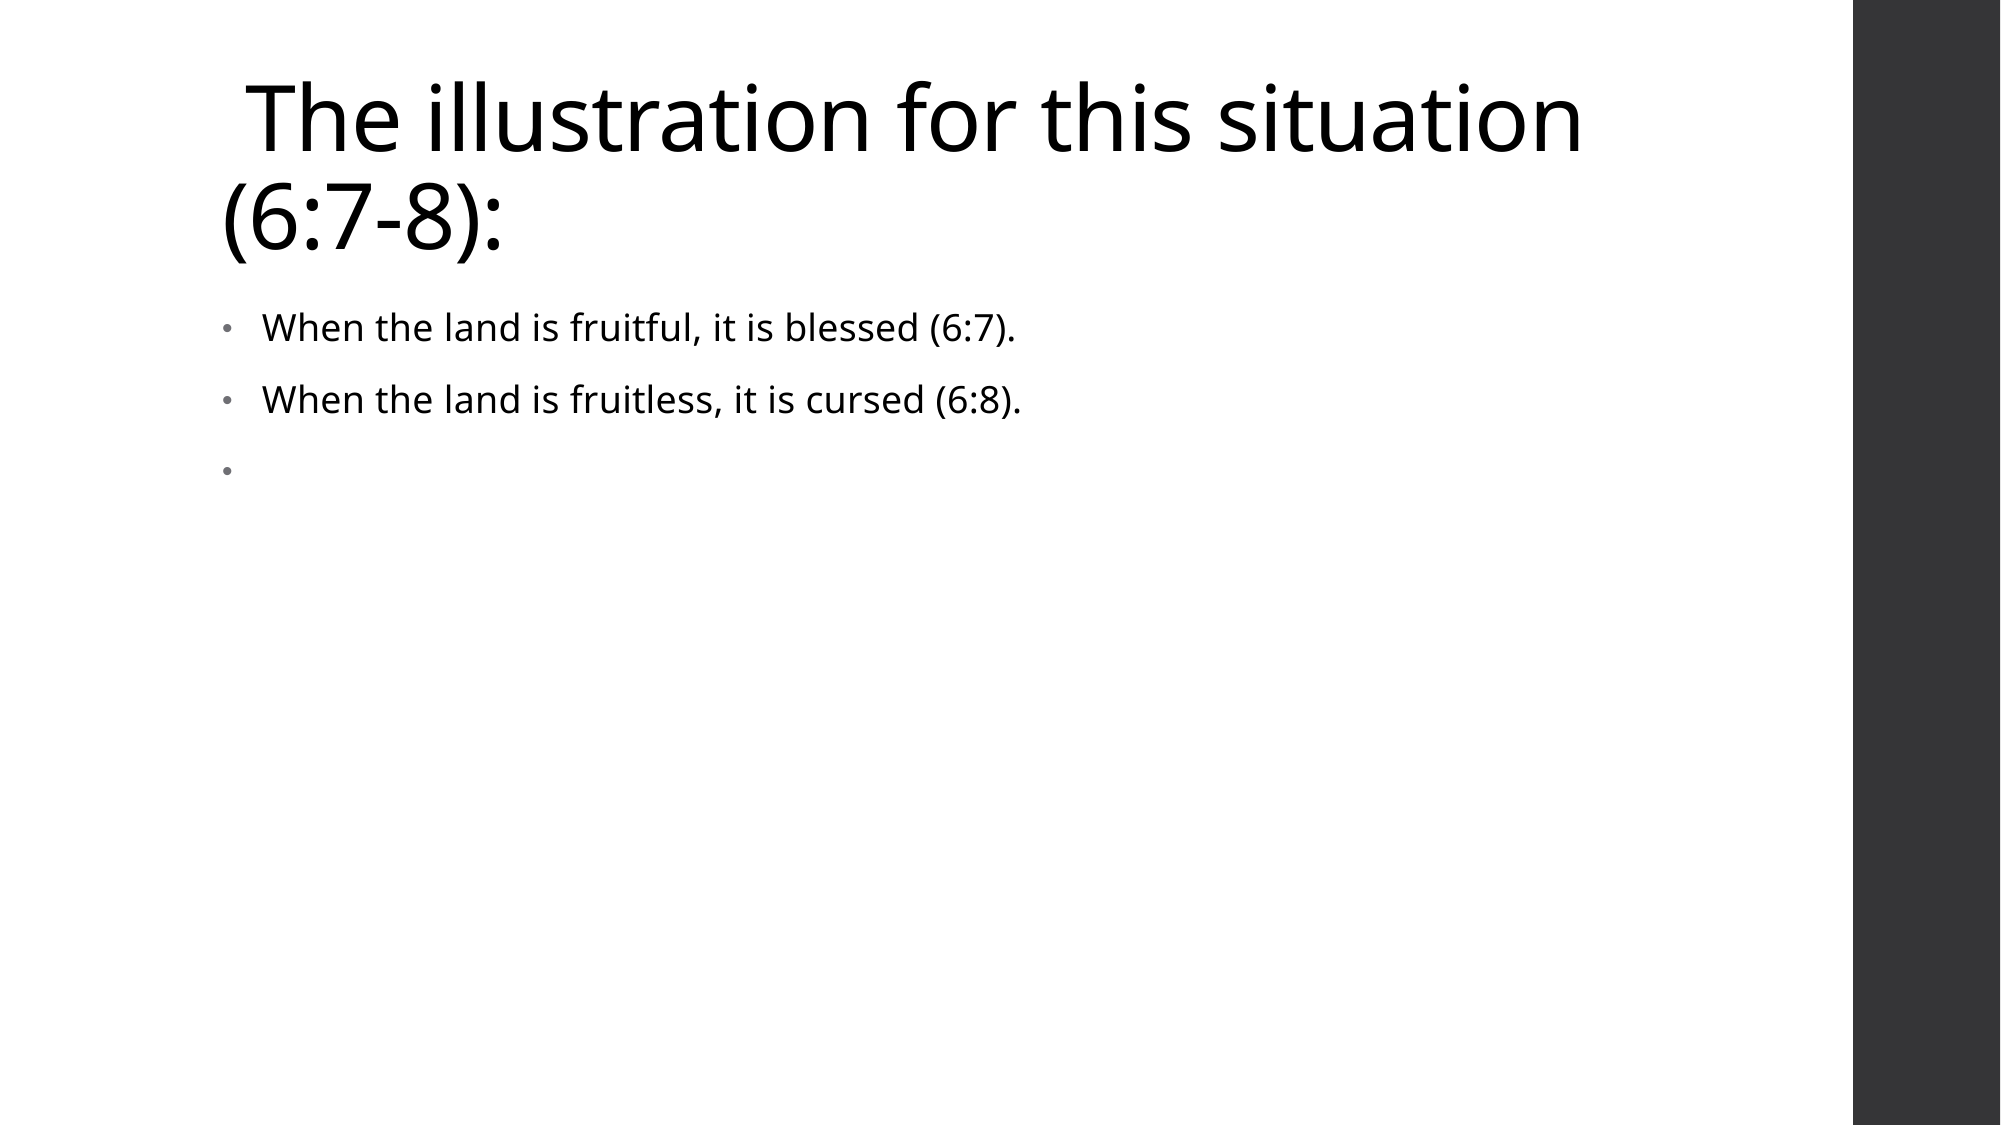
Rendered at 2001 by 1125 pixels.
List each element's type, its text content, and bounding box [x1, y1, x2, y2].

list When the land is fruitful, it is blessed (6:7). When the land is fruitless, it is cursed (6:8). [206, 299, 1617, 1014]
title The illustration for this situation (6:7-8): [206, 60, 1797, 278]
